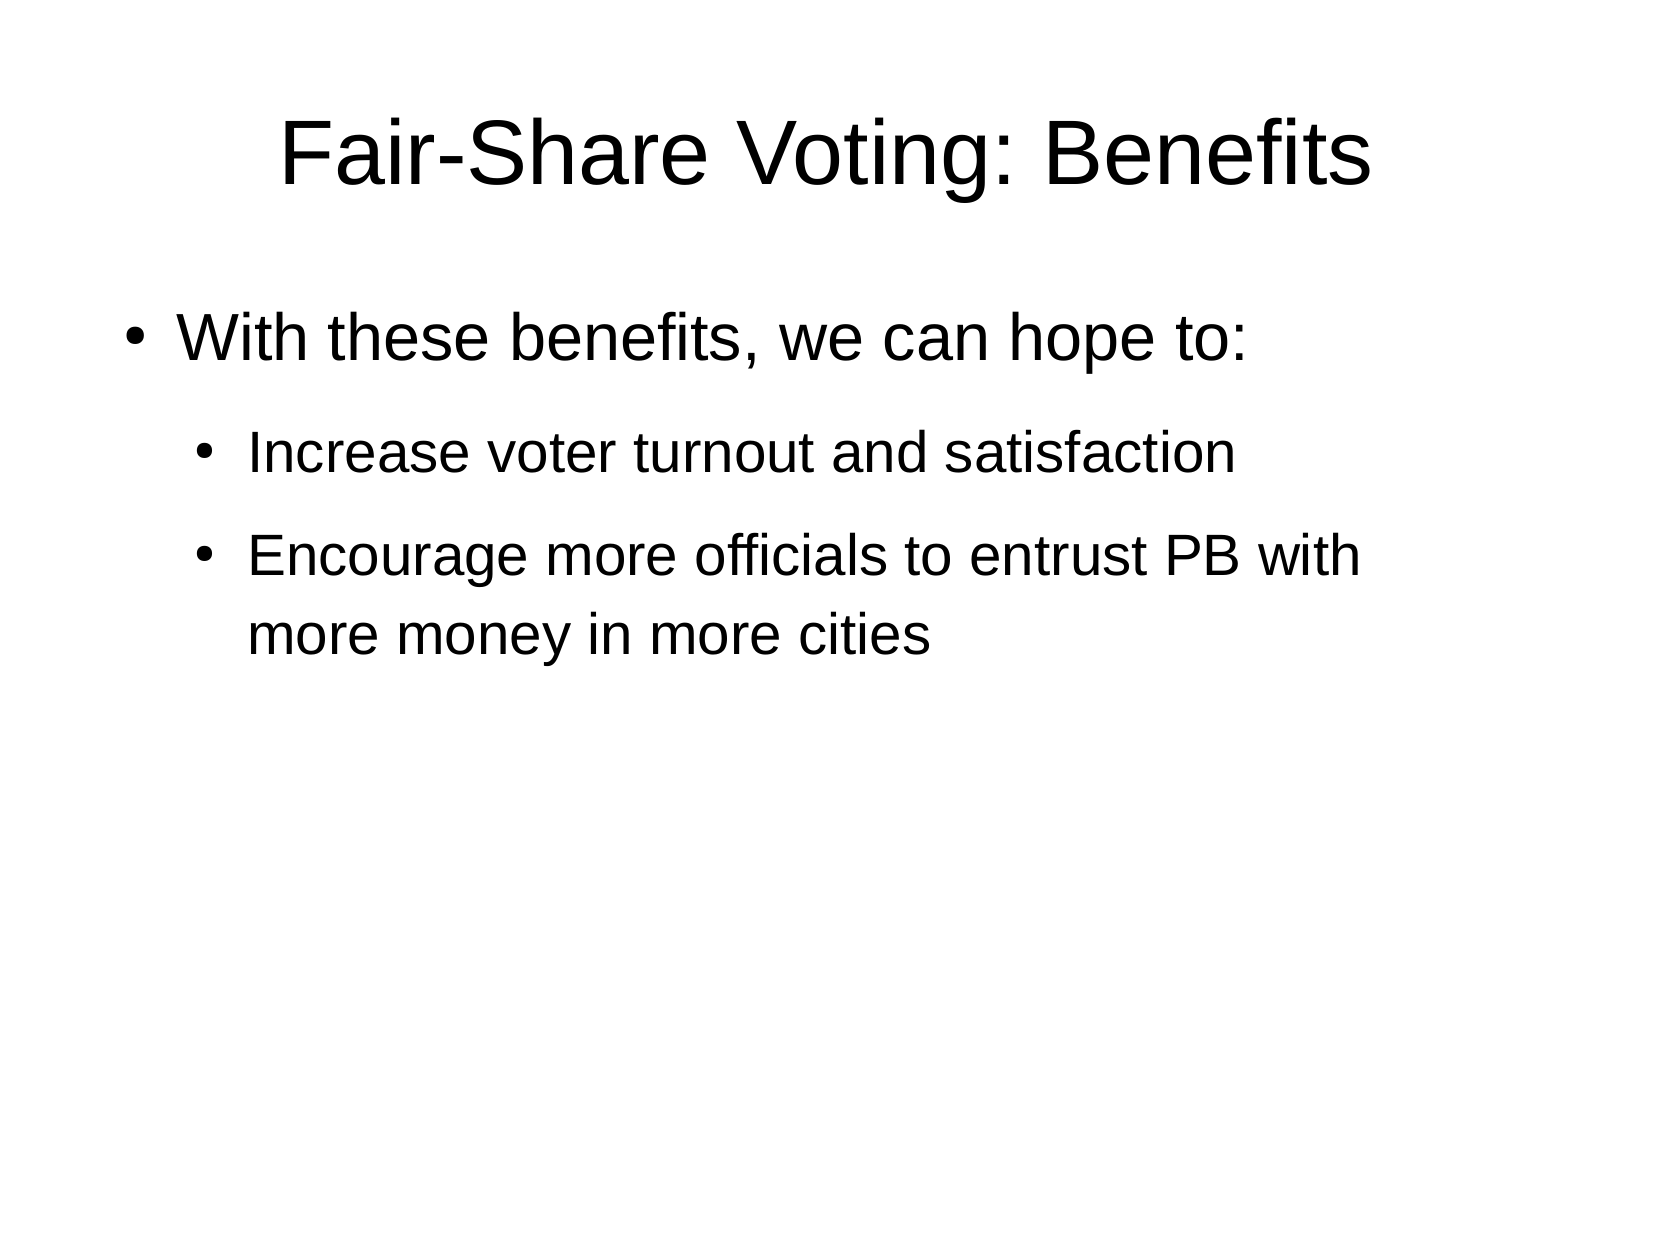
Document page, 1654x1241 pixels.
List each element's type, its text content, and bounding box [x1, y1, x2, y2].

list With these benefits, we can hope to: Increase voter turnout and satisfaction Encourage more officials to entrust PB with more money in more cities [105, 300, 1594, 1119]
title Fair-Share Voting: Benefits [82, 49, 1571, 257]
